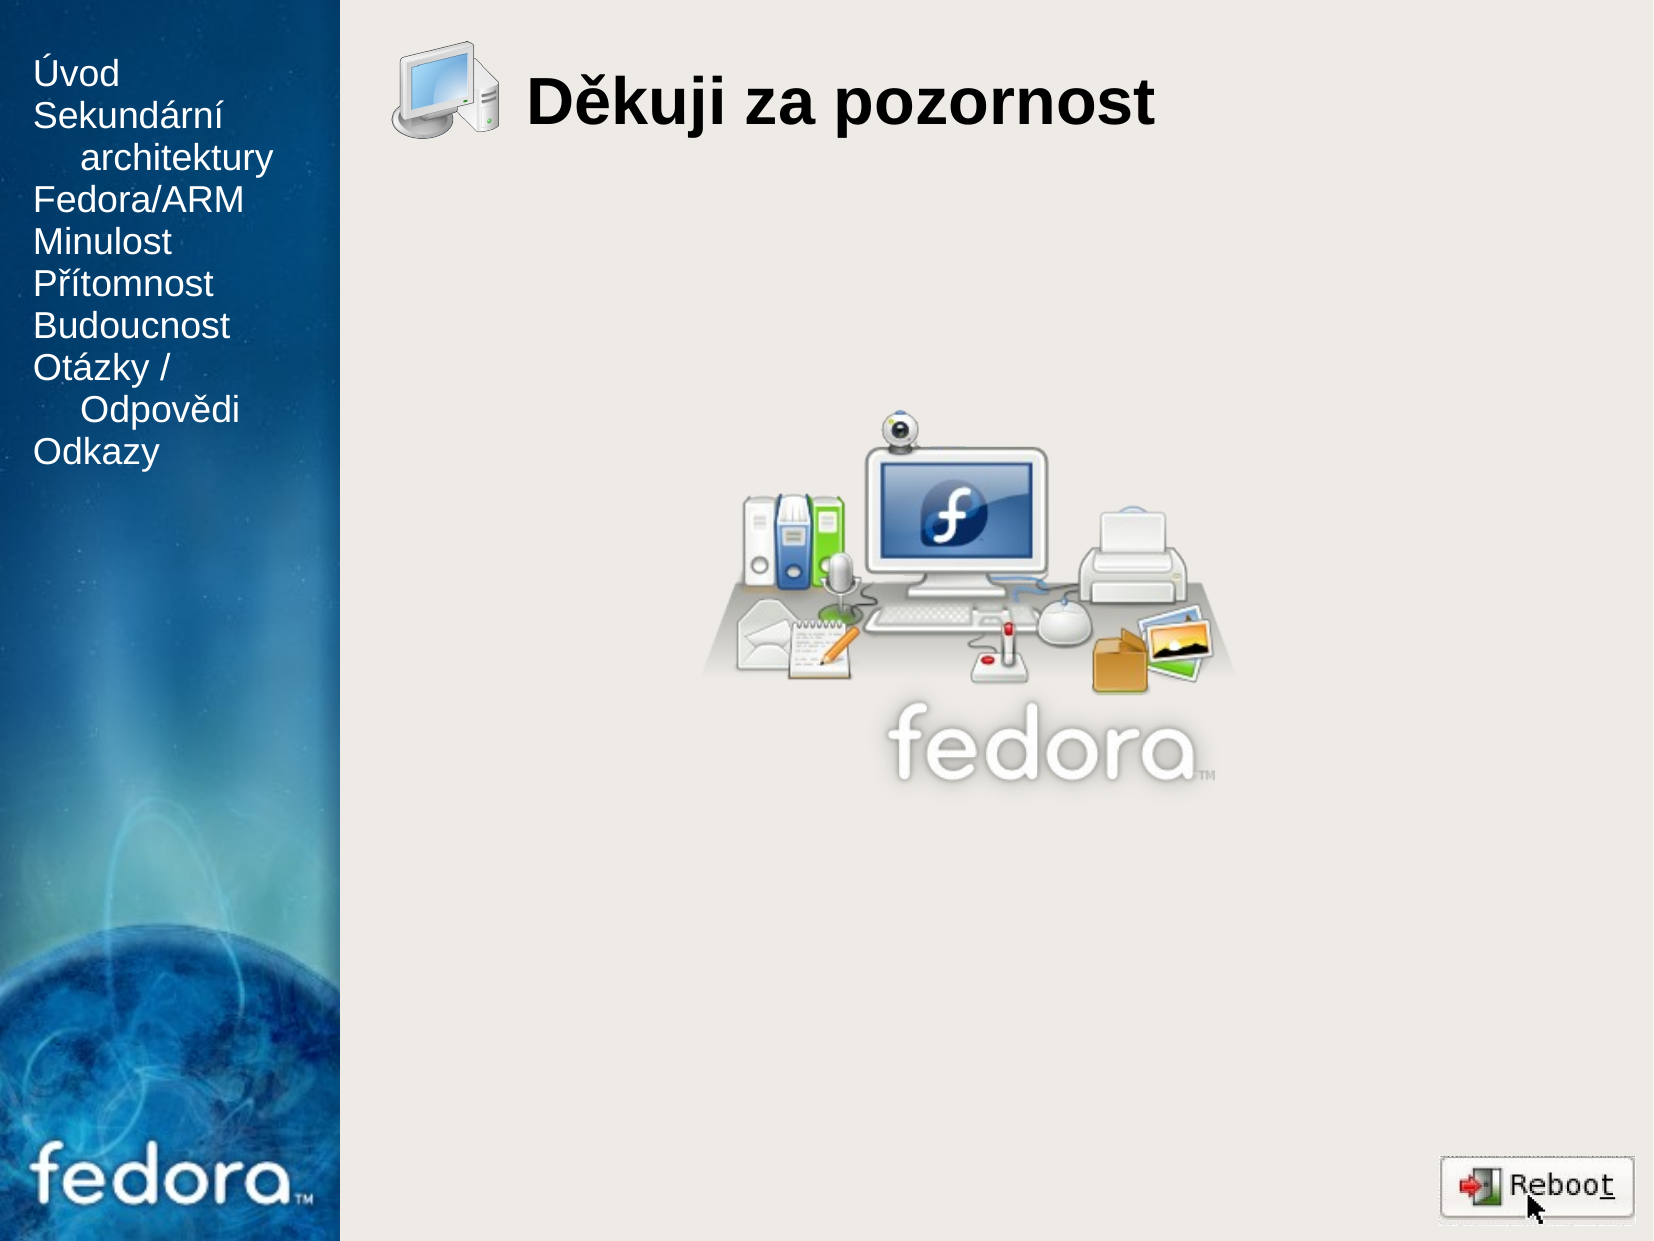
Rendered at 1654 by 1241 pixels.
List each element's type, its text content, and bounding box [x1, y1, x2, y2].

picture [0, 0, 1654, 1241]
text_box Úvod Sekundární architektury Fedora/ARM Minulost Přítomnost Budoucnost Otázky / Odpovědi Odkazy [18, 45, 327, 481]
text_box Děkuji za pozornost [511, 56, 1528, 147]
